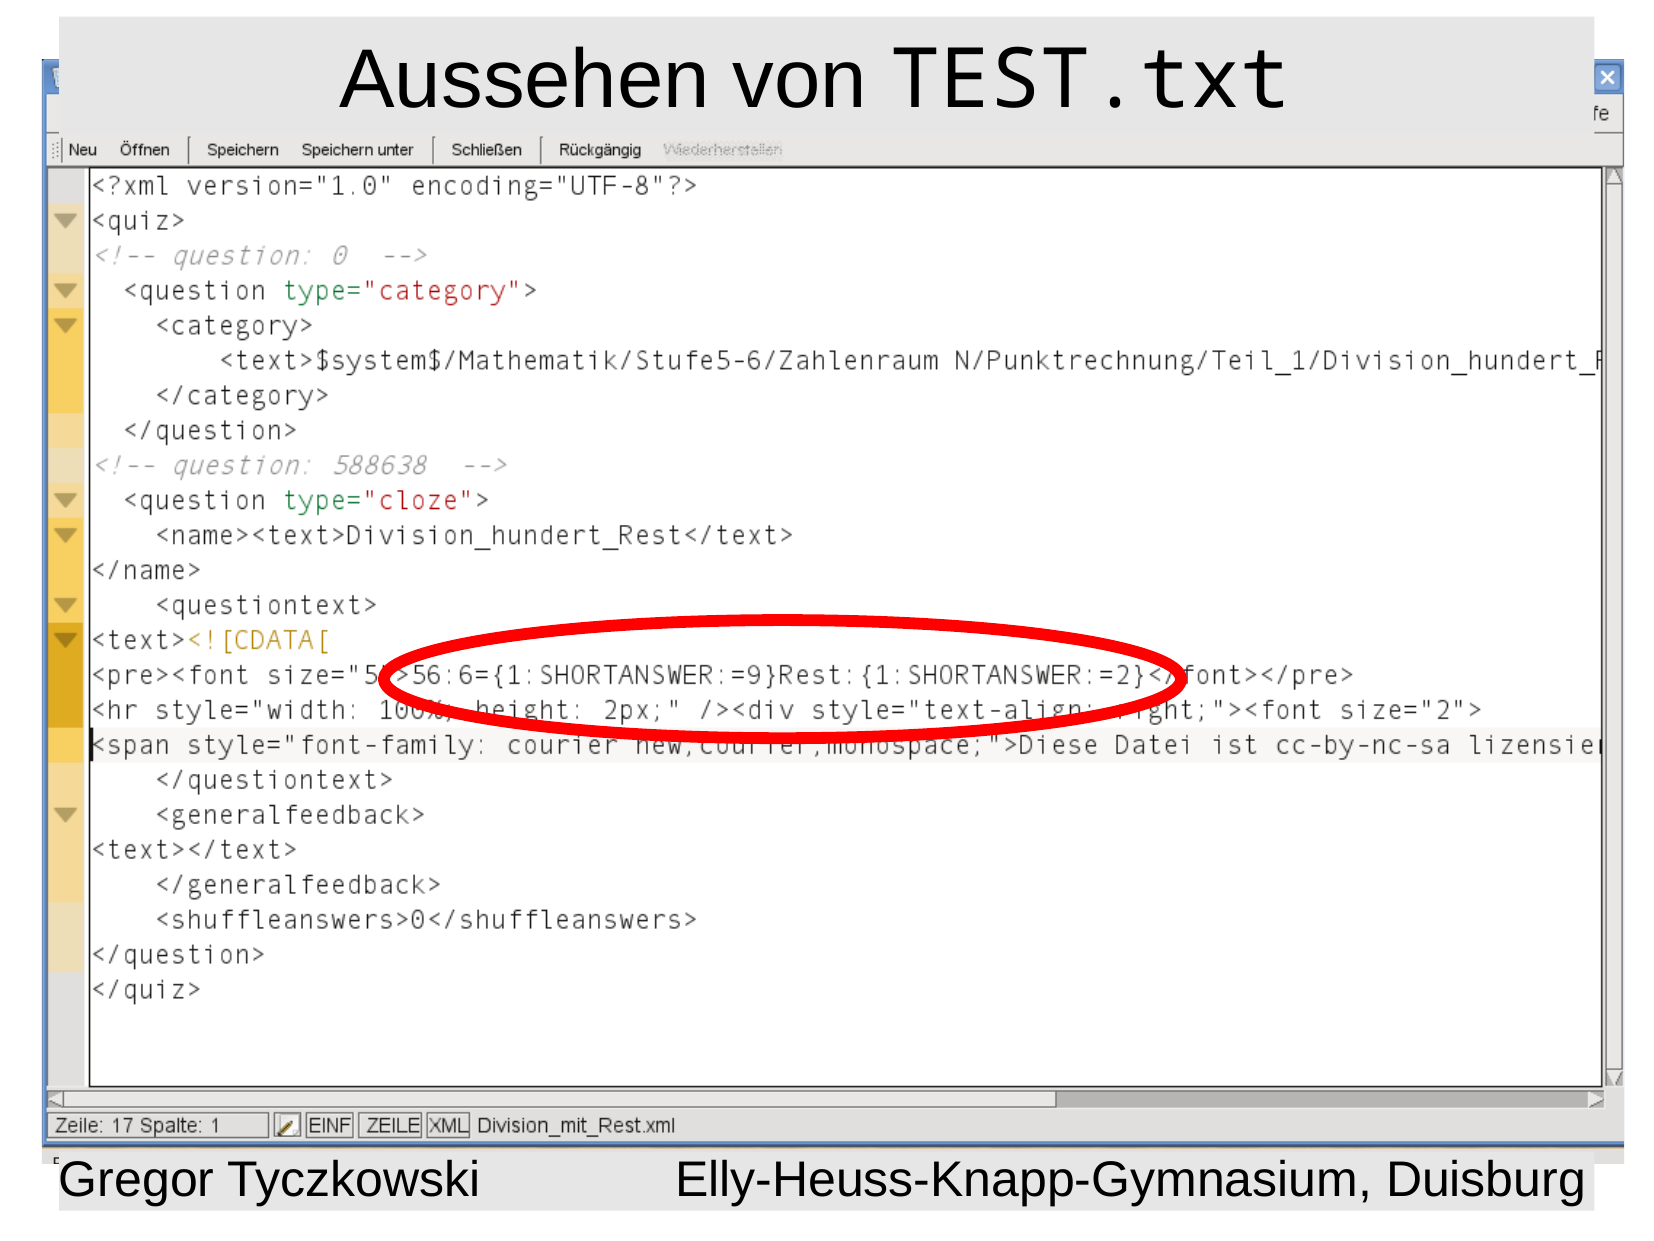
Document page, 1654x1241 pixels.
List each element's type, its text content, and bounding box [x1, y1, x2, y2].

picture [41, 59, 1625, 1164]
title Aussehen von TEST.txt [59, 16, 1595, 135]
list Gregor Tyczkowski Elly-Heuss-Knapp-Gymnasium, Duisburg [59, 1151, 1595, 1211]
